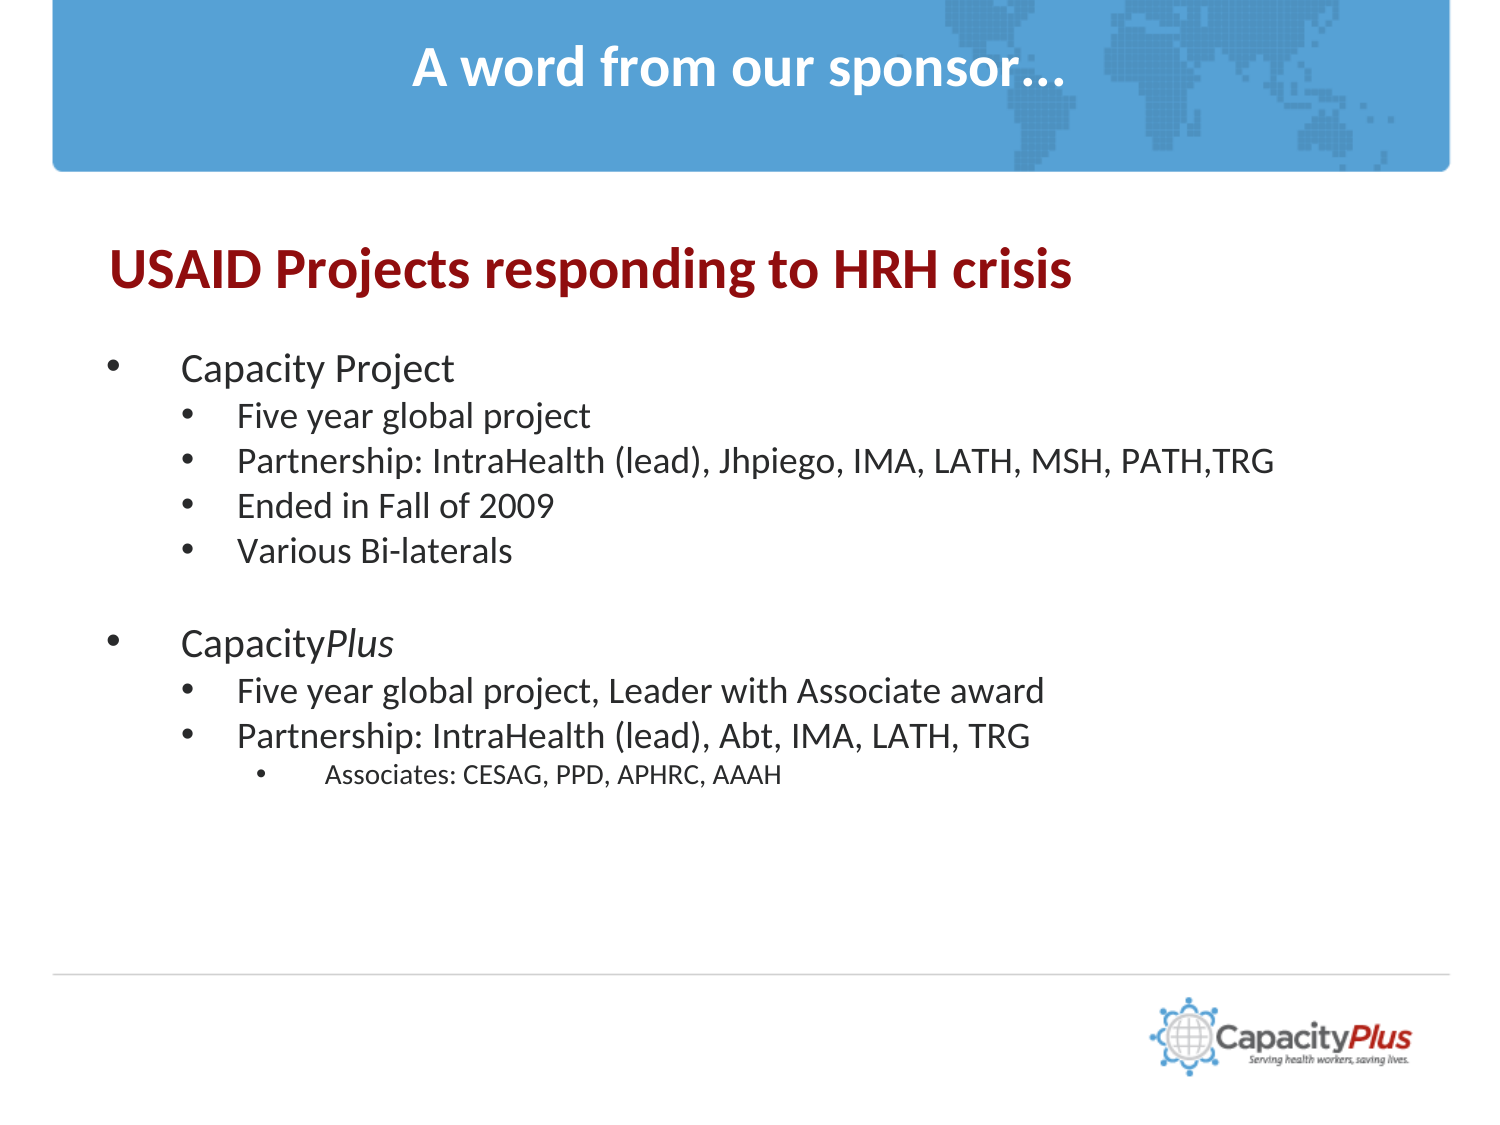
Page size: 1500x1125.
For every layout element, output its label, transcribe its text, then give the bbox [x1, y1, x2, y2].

text_box Capacity Project Five year global project Partnership: IntraHealth (lead), Jhpiego, IMA, LATH, MSH, PATH,TRG Ended in Fall of 2009 Various Bi-laterals CapacityPlus Five year global project, Leader with Associate award Partnership: IntraHealth (lead), Abt, IMA, LATH, TRG Associates: CESAG, PPD, APHRC, AAAH [106, 332, 1382, 916]
picture [0, 0, 1500, 1125]
text_box A word from our sponsor... [109, 20, 1385, 106]
text_box USAID Projects responding to HRH crisis [109, 222, 1500, 378]
